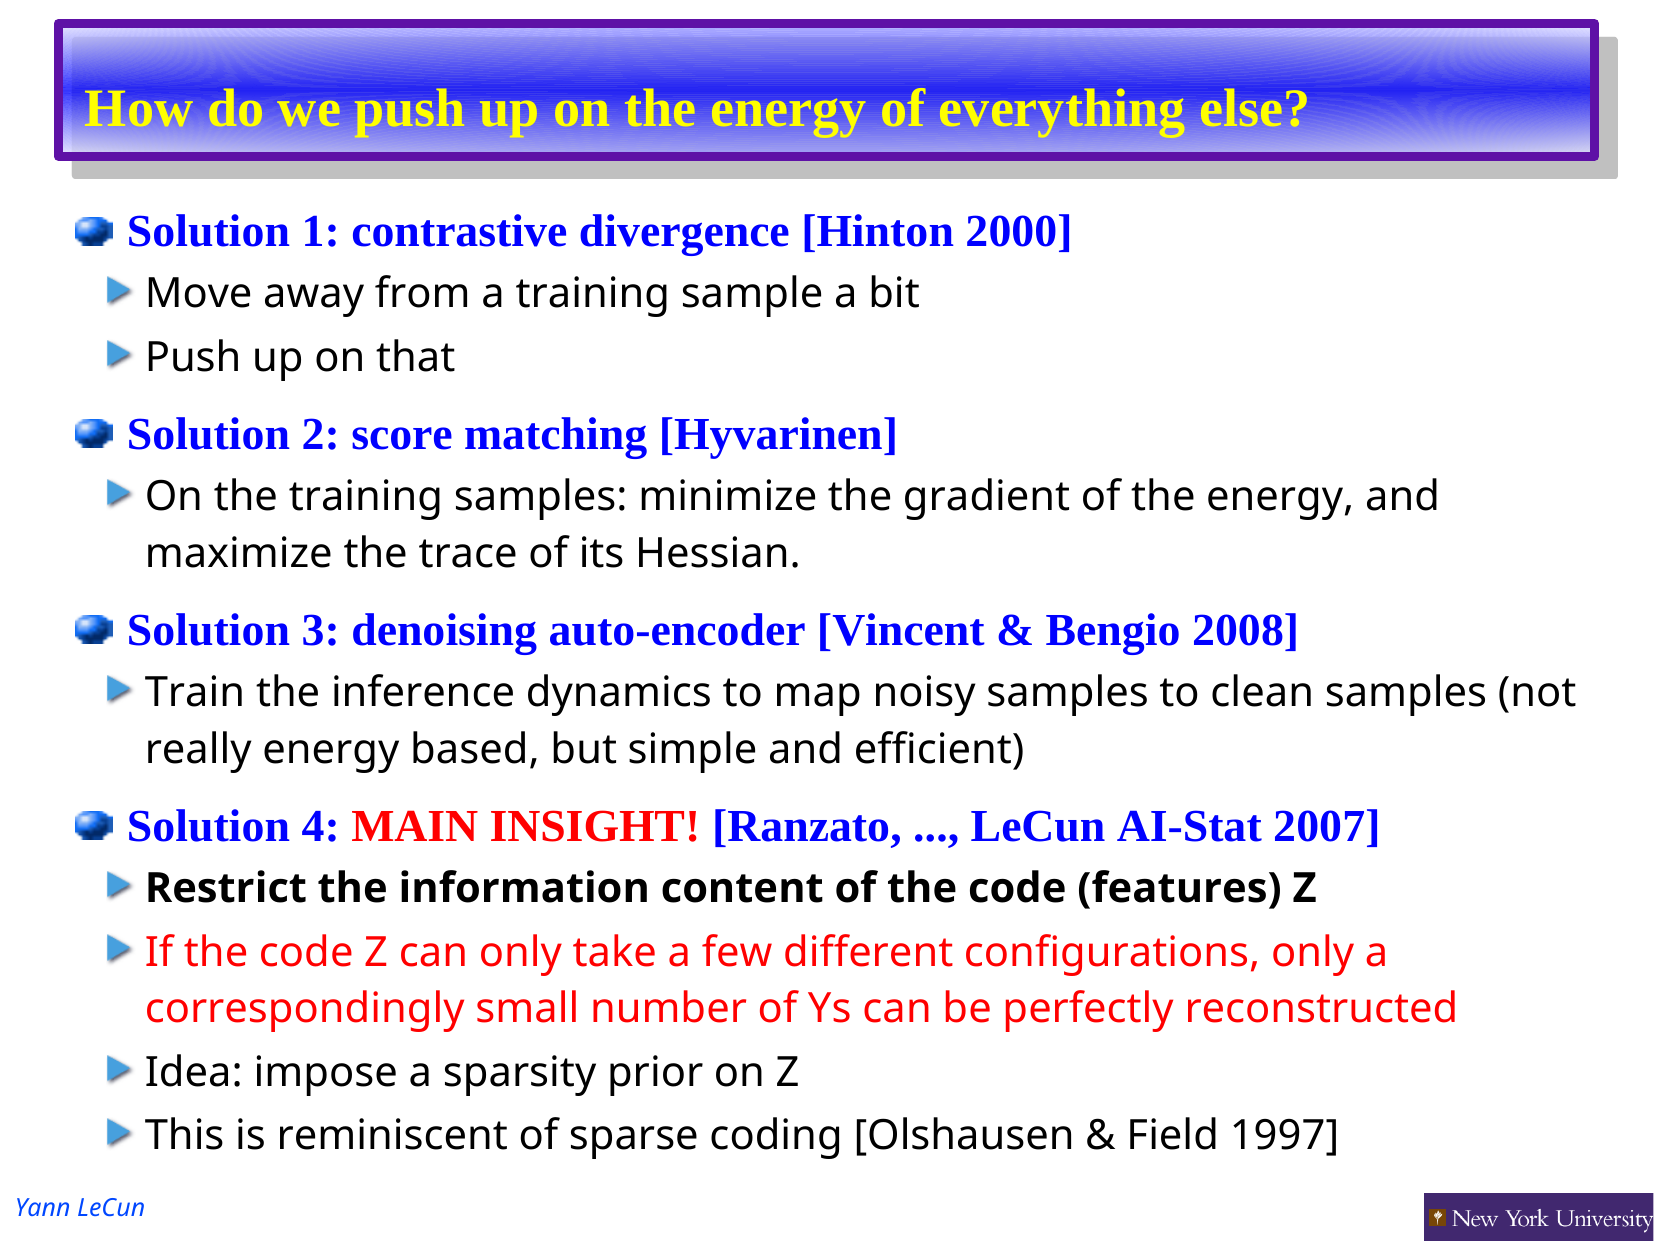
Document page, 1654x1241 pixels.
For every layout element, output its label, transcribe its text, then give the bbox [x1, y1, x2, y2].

list Solution 1: contrastive divergence [Hinton 2000] Move away from a training sample a bit Push up on that Solution 2: score matching [Hyvarinen] On the training samples: minimize the gradient of the energy, and maximize the trace of its Hessian. Solution 3: denoising auto-encoder [Vincent & Bengio 2008] Train the inference dynamics to map noisy samples to clean samples (not really energy based, but simple and efficient) Solution 4: MAIN INSIGHT! [Ranzato, ..., LeCun AI-Stat 2007] Restrict the information content of the code (features) Z If the code Z can only take a few different configurations, only a correspondingly small number of Ys can be perfectly reconstructed Idea: impose a sparsity prior on Z This is reminiscent of sparse coding [Olshausen & Field 1997] [75, 205, 1578, 1167]
picture [1424, 1193, 1654, 1241]
title How do we push up on the energy of everything else? [58, 23, 1595, 157]
